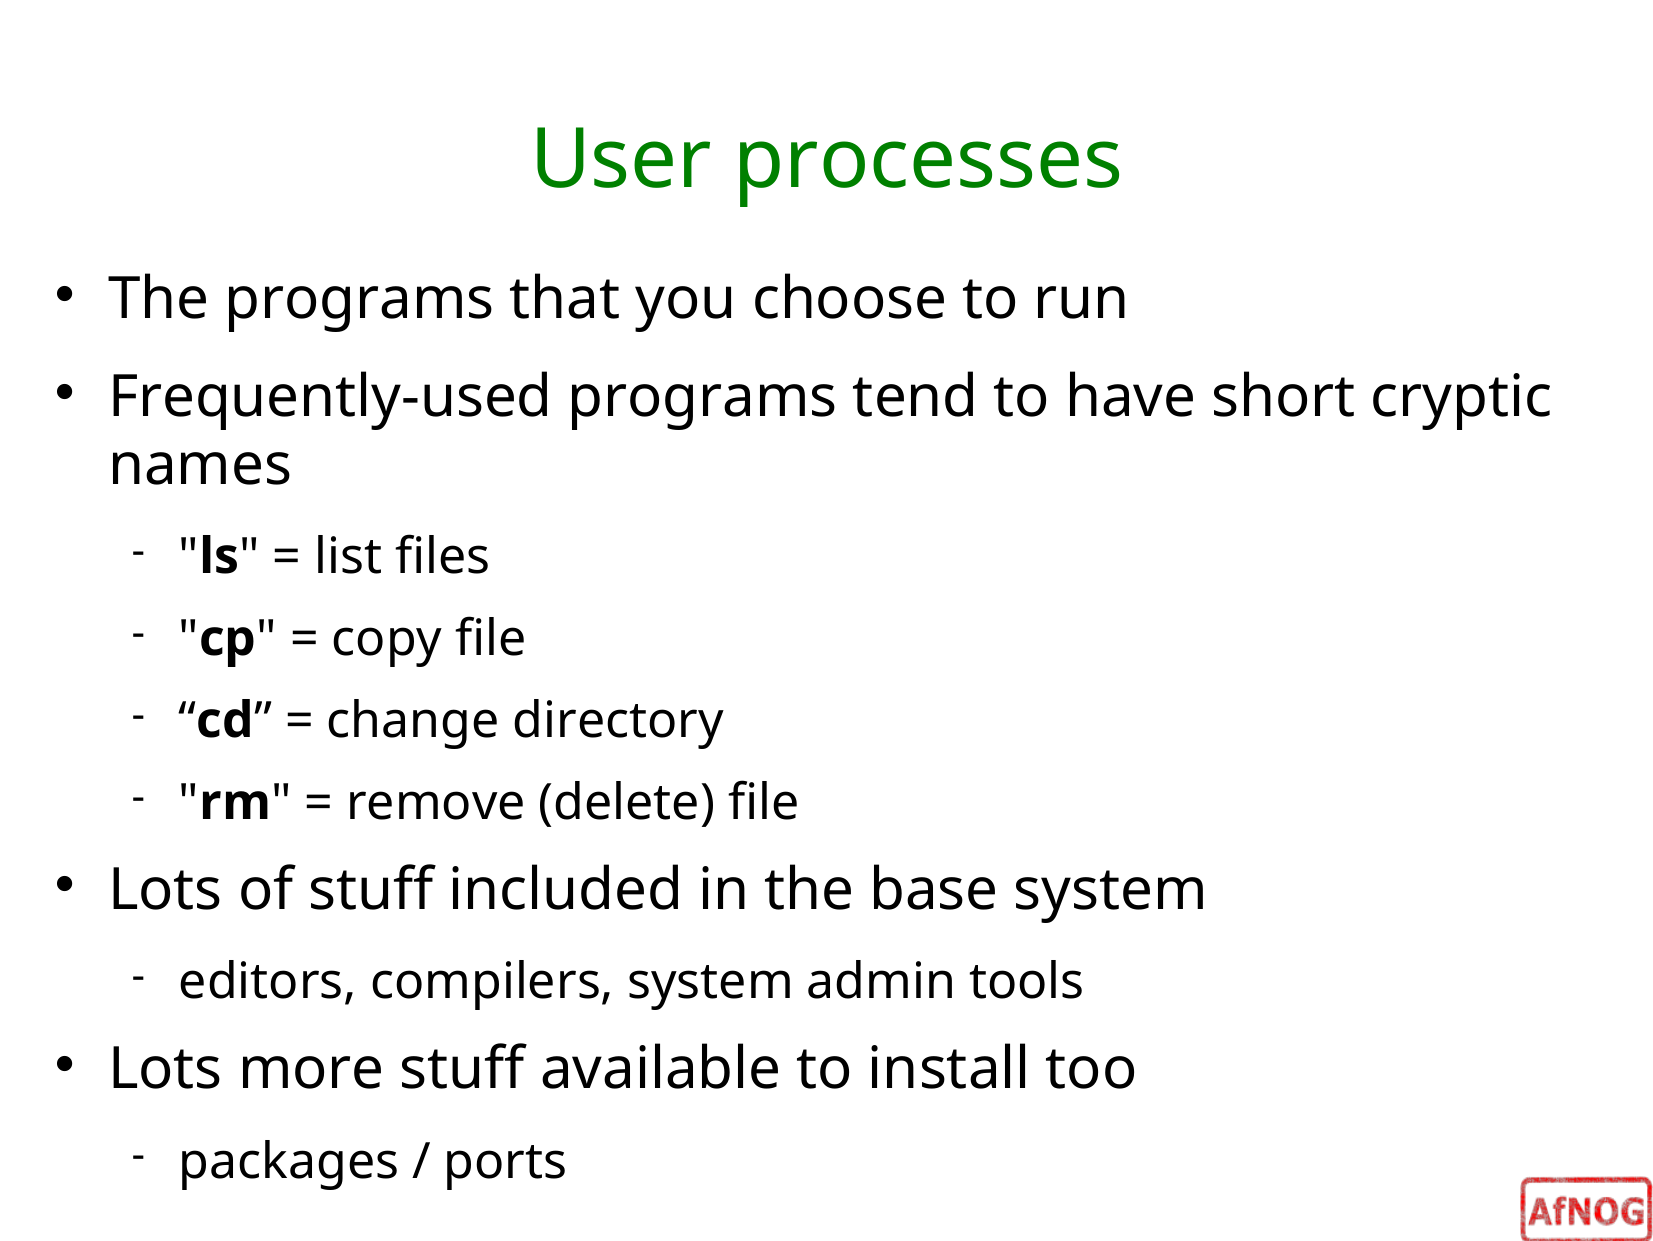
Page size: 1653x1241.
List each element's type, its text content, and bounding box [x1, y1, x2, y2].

picture [1519, 1175, 1653, 1241]
text_box User processes [121, 73, 1533, 241]
text_box The programs that you choose to run Frequently-used programs tend to have short cryptic names "ls" = list files "cp" = copy file “cd” = change directory "rm" = remove (delete) file Lots of stuff included in the base system editors, compilers, system admin tools Lots more stuff available to install too packages / ports [37, 262, 1613, 1203]
